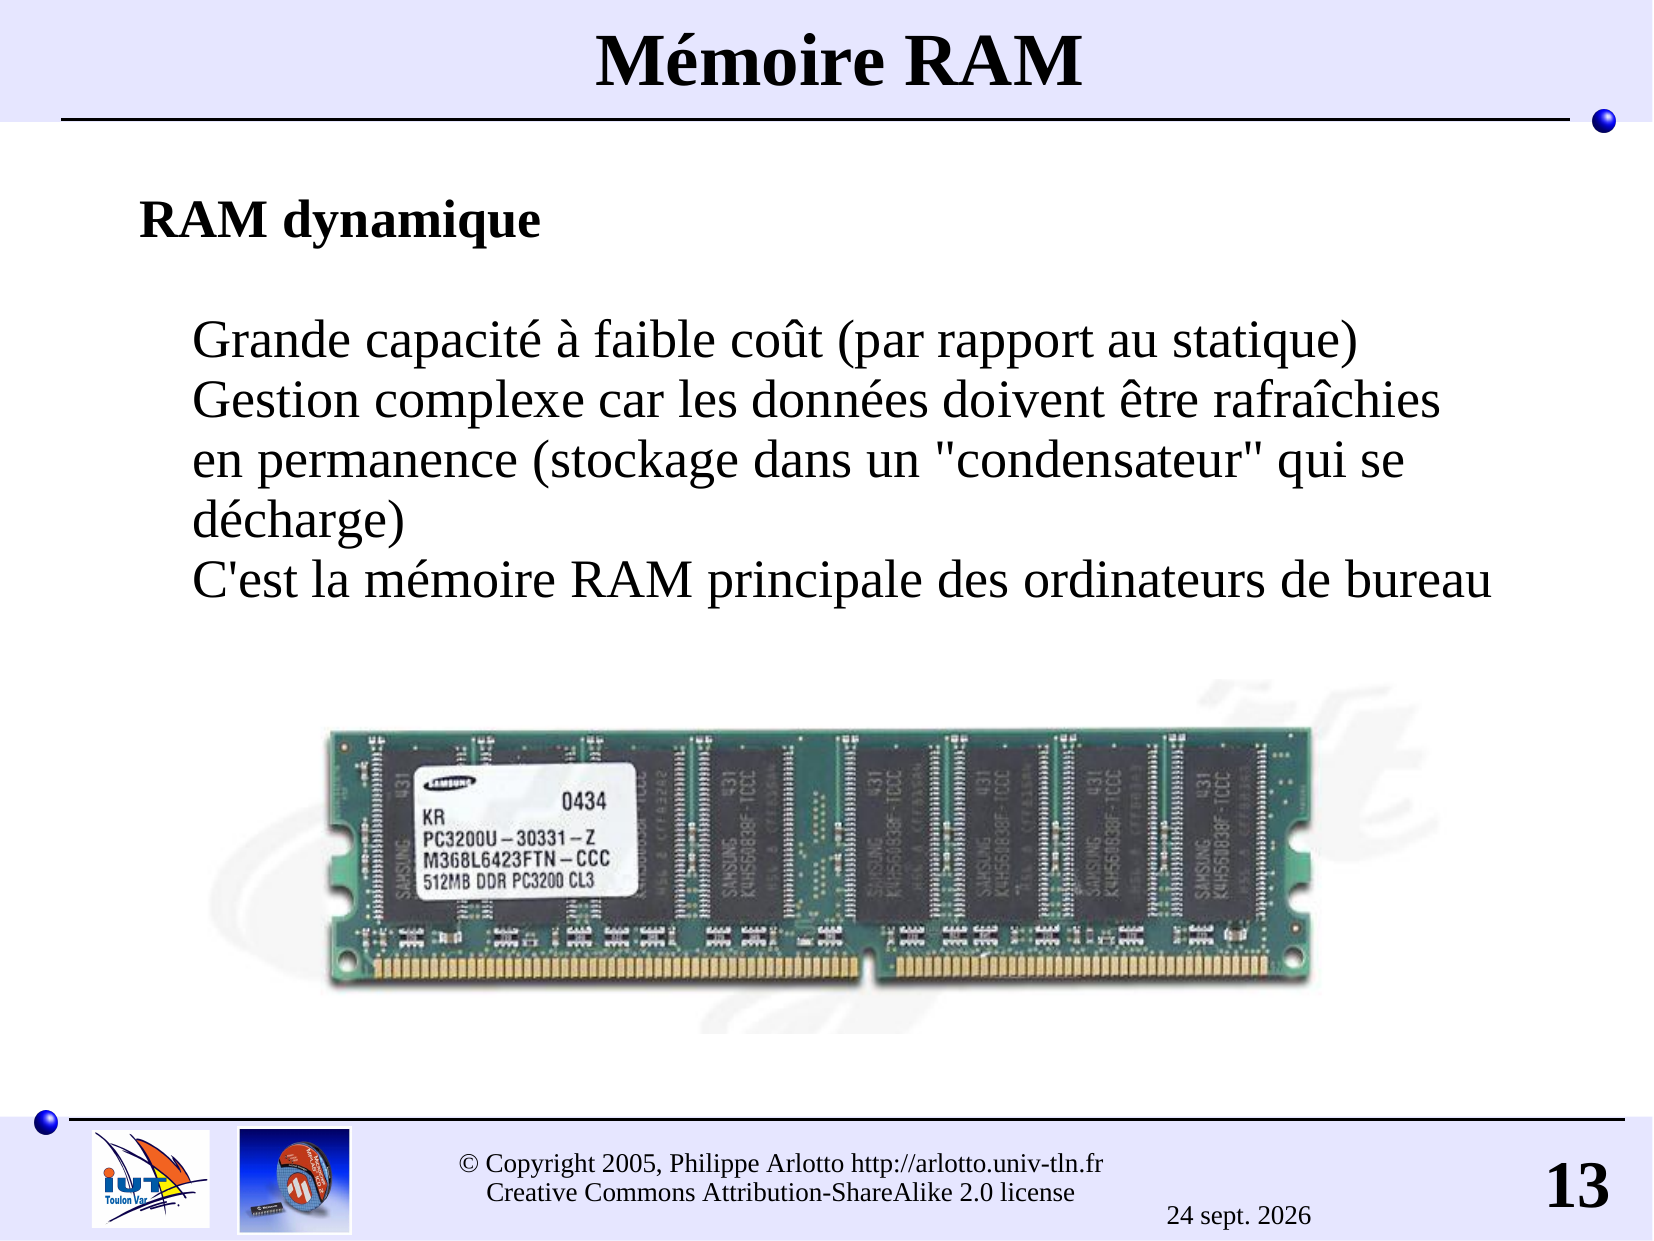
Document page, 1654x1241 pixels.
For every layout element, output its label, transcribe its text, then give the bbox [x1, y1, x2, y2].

title Mémoire RAM [95, 14, 1585, 107]
picture [237, 1126, 352, 1235]
list RAM dynamique Grande capacité à faible coût (par rapport au statique) Gestion complexe car les données doivent être rafraîchies en permanence (stockage dans un "condensateur" qui se décharge) C'est la mémoire RAM principale des ordinateurs de bureau [121, 188, 1534, 1039]
